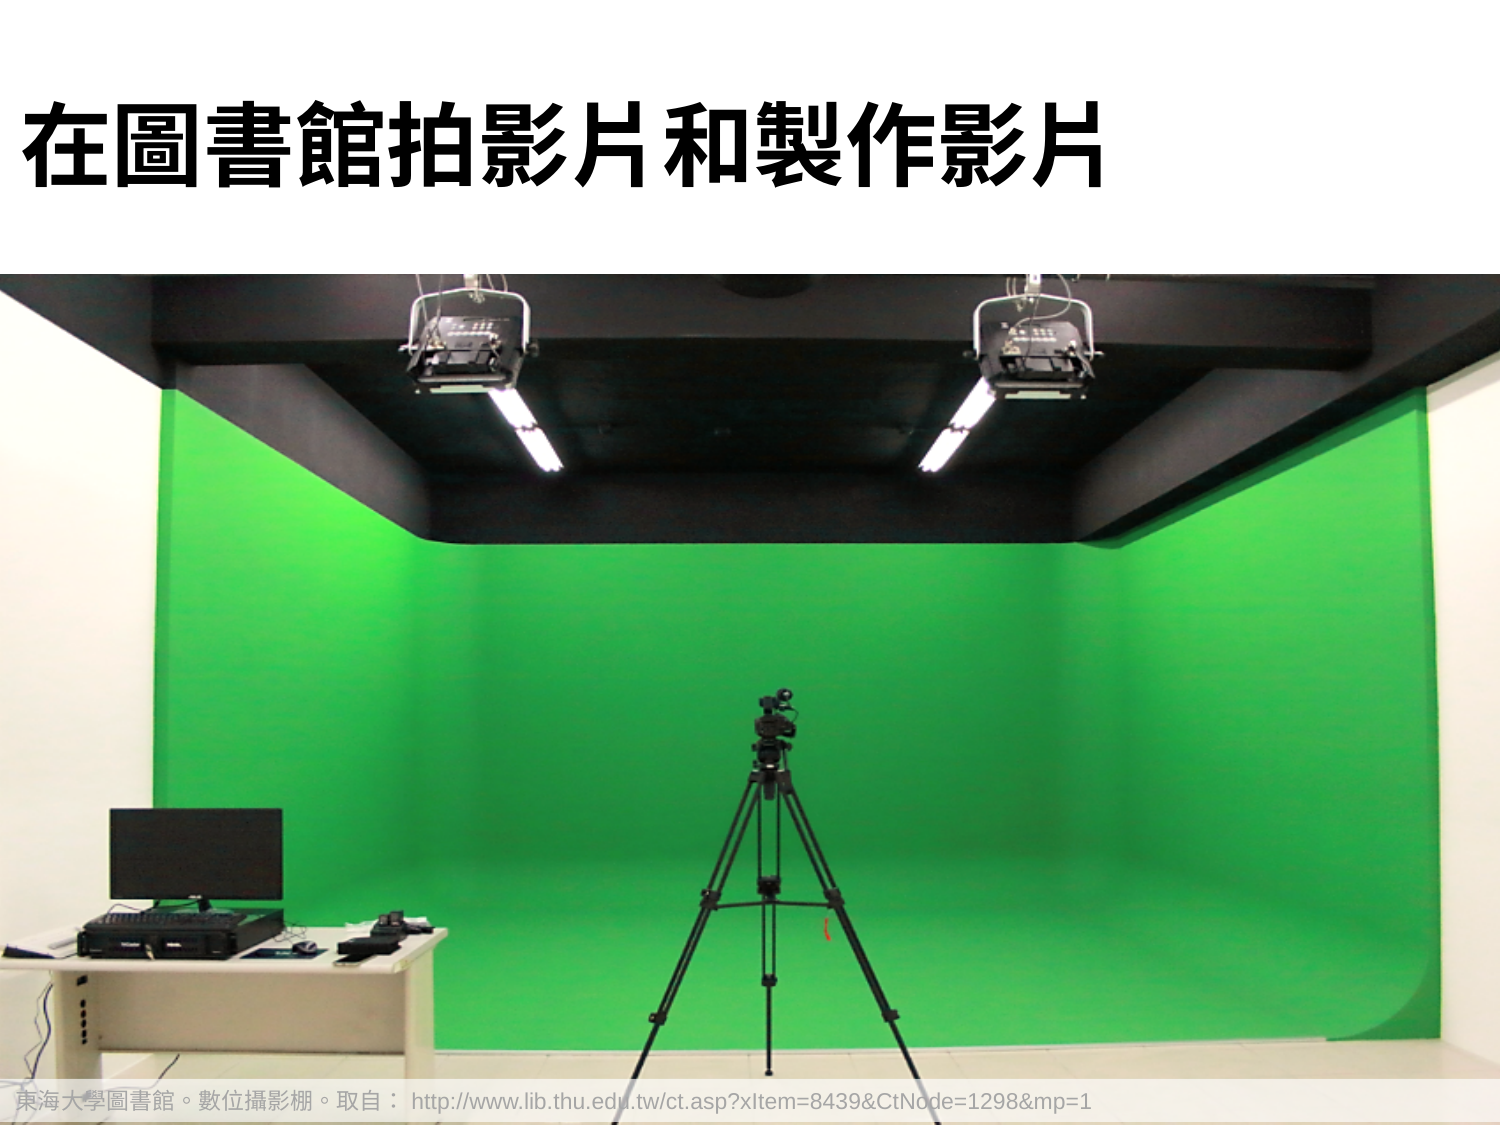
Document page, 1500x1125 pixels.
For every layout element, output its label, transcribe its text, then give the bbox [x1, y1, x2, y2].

text_box 東海大學圖書館。數位攝影棚。取自：http://www.lib.thu.edu.tw/ct.asp?xItem=8439&CtNode=1298&mp=1 [0, 1078, 1500, 1122]
title 在圖書館拍影片和製作影片 [5, 49, 1356, 237]
picture [0, 274, 1500, 1078]
